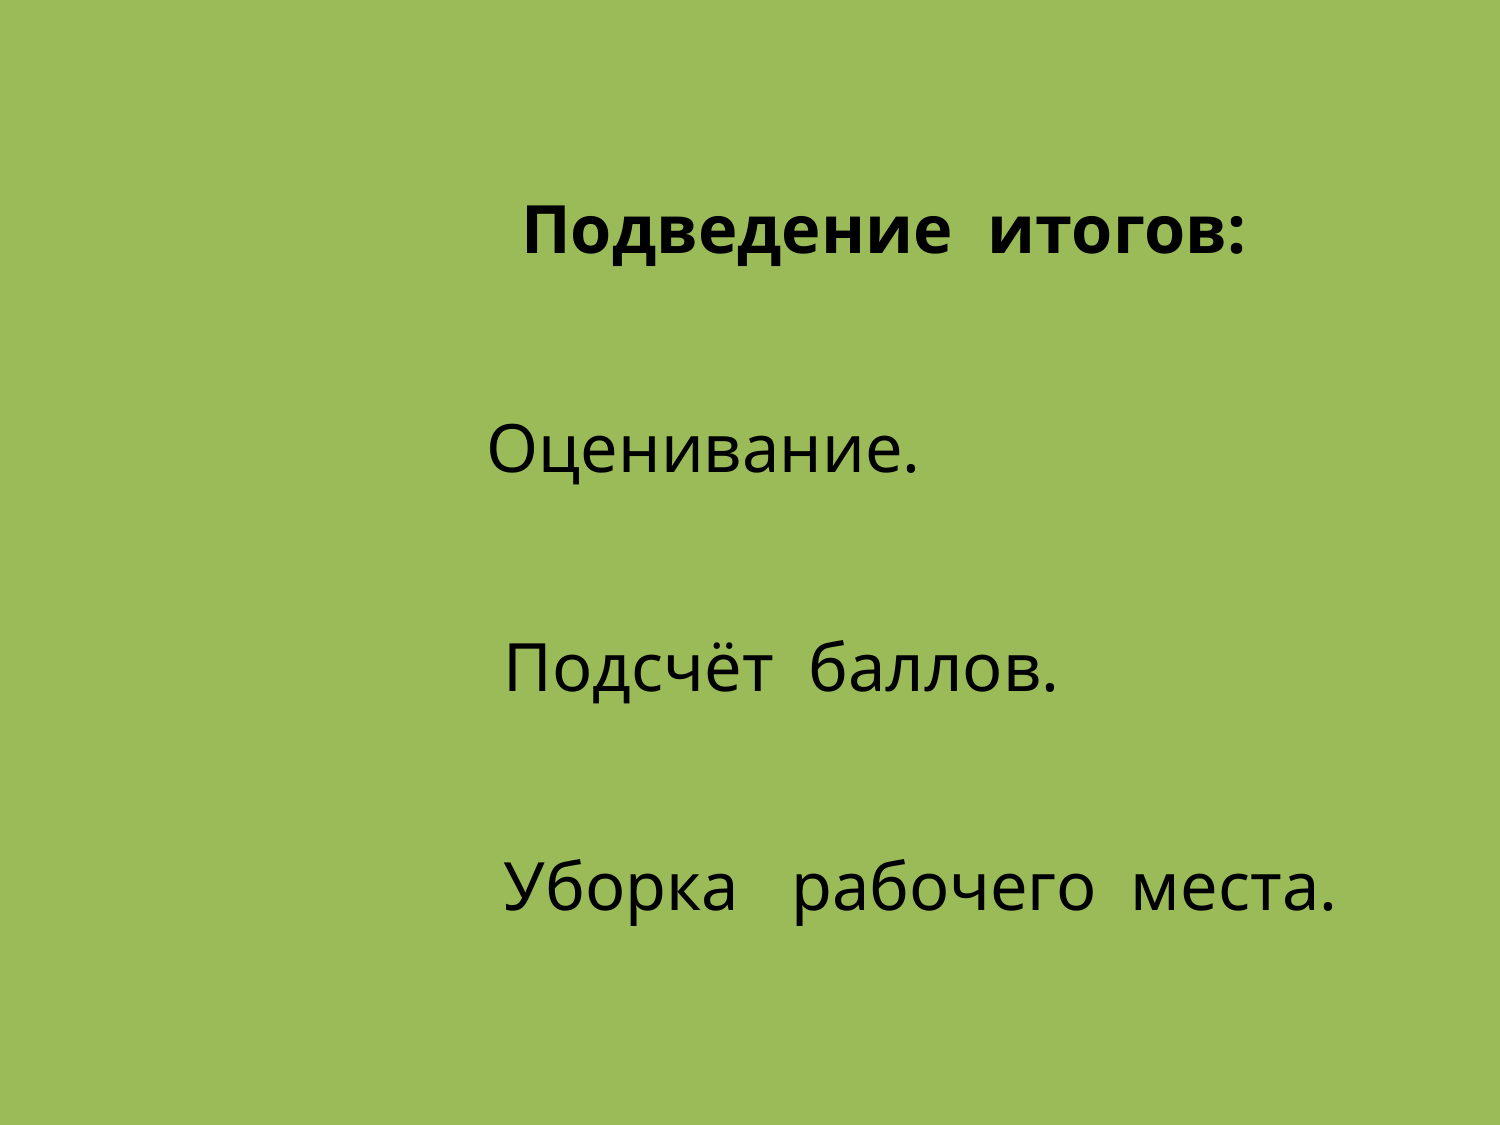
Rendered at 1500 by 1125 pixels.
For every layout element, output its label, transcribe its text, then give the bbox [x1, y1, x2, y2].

list Подведение итогов: Оценивание. Подсчёт баллов. Уборка рабочего места. [75, 70, 1425, 1005]
